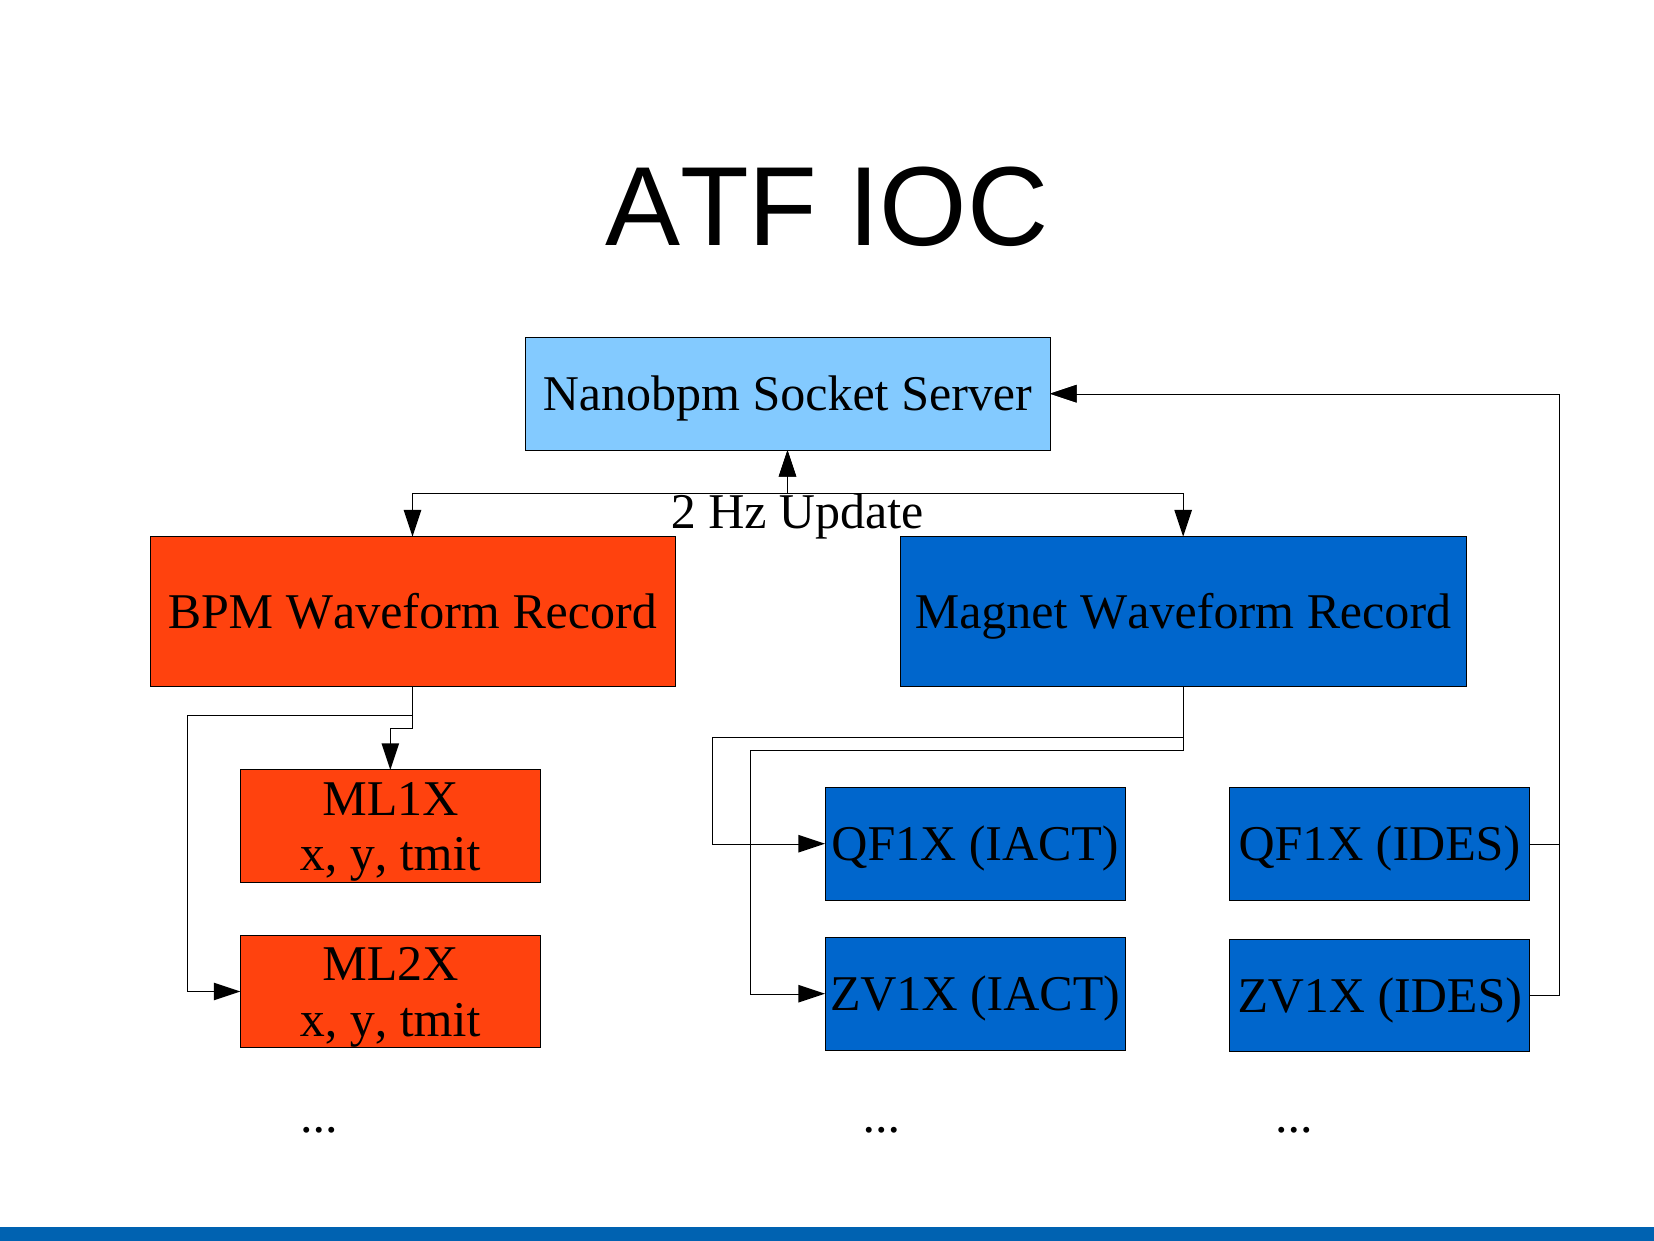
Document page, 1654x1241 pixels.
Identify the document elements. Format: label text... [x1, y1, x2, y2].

text_box ZV1X (IDES) [1229, 939, 1530, 1052]
text_box QF1X (IACT) [825, 787, 1126, 901]
text_box 2 Hz Update [670, 484, 1009, 545]
text_box QF1X (IDES) [1229, 787, 1530, 901]
text_box ... [300, 1087, 526, 1149]
text_box ML2X x, y, tmit [240, 935, 541, 1048]
text_box ... [1275, 1087, 1501, 1149]
text_box BPM Waveform Record [150, 536, 676, 687]
text_box Nanobpm Socket Server [525, 337, 1051, 451]
text_box ML1X x, y, tmit [240, 769, 541, 883]
text_box ... [862, 1087, 1088, 1149]
text_box ZV1X (IACT) [825, 937, 1126, 1051]
title ATF IOC [121, 102, 1533, 311]
text_box Magnet Waveform Record [900, 536, 1467, 687]
